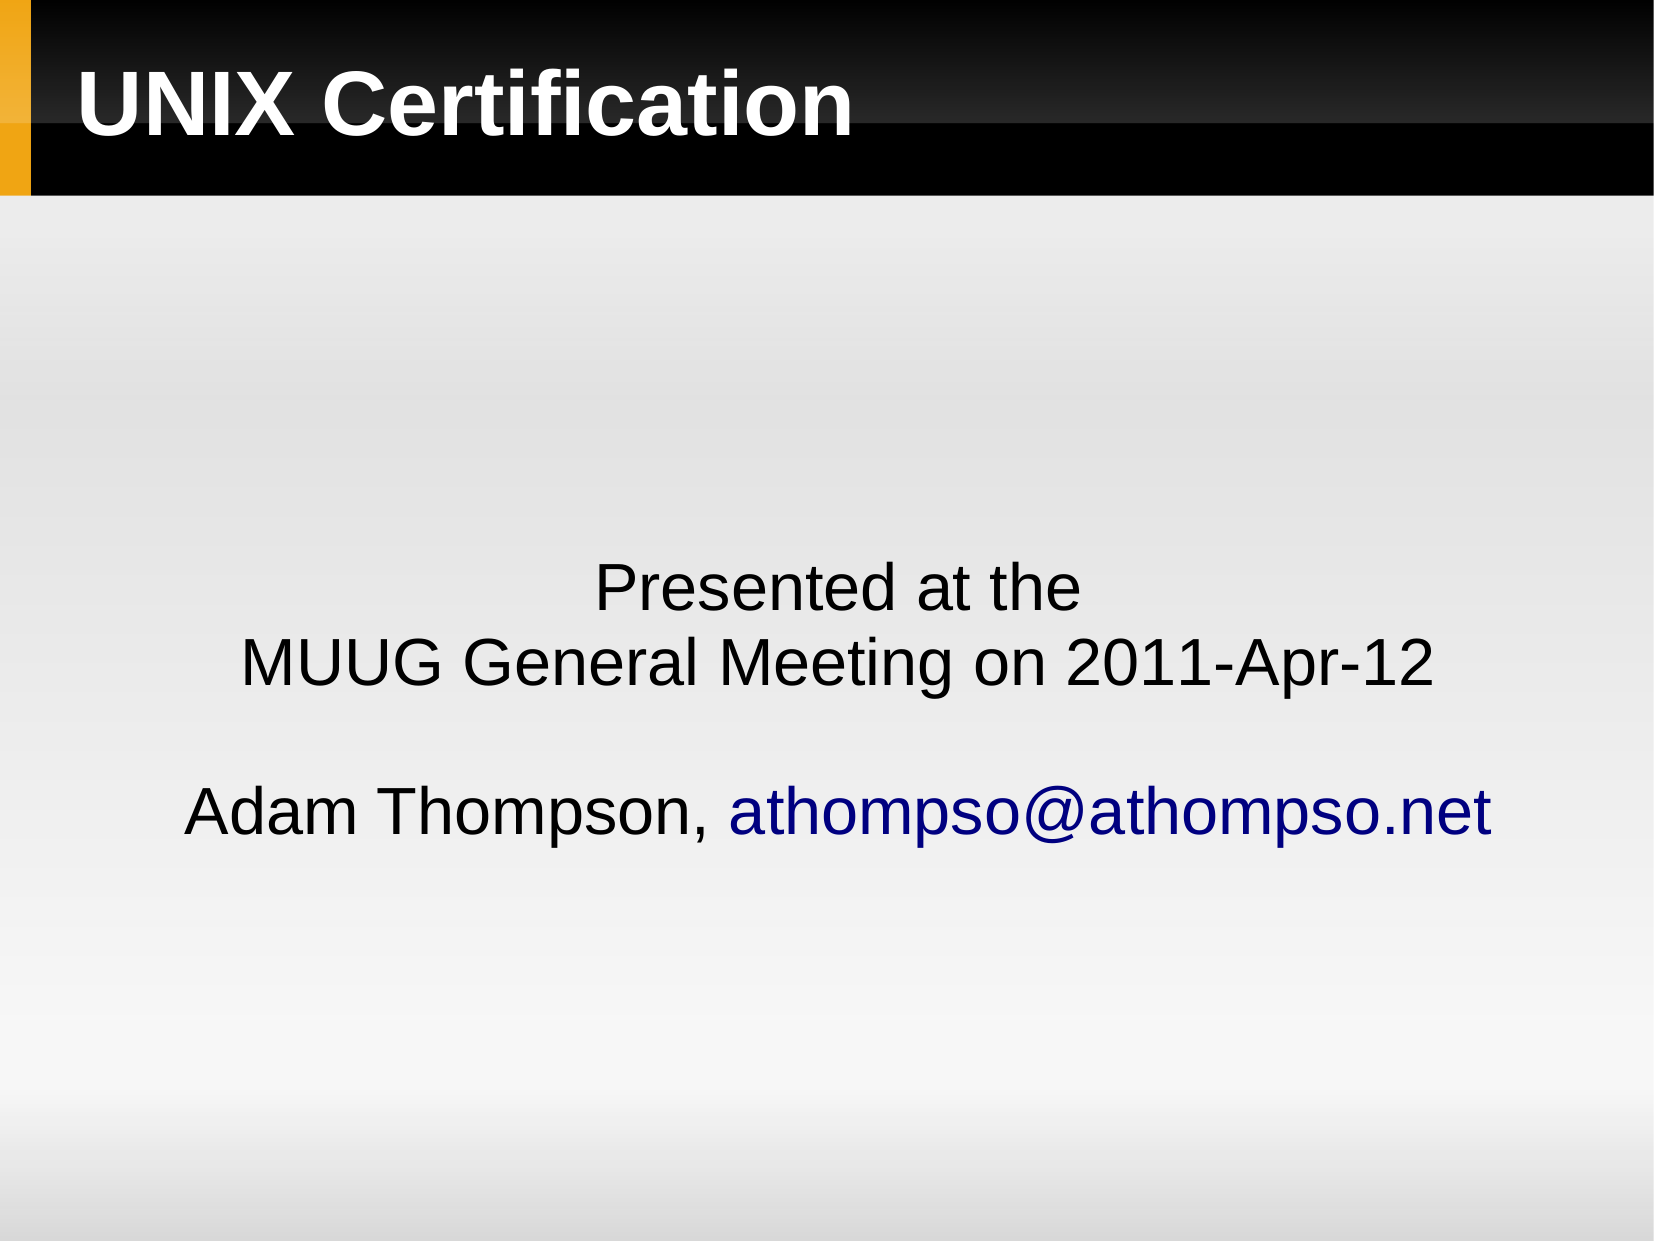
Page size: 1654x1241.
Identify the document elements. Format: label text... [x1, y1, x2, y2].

picture [0, 0, 1654, 1241]
title UNIX Certification [76, 0, 1565, 208]
subtitle Presented at the MUUG General Meeting on 2011-Apr-12 Adam Thompson, athompso@athompso.net [82, 290, 1571, 1109]
